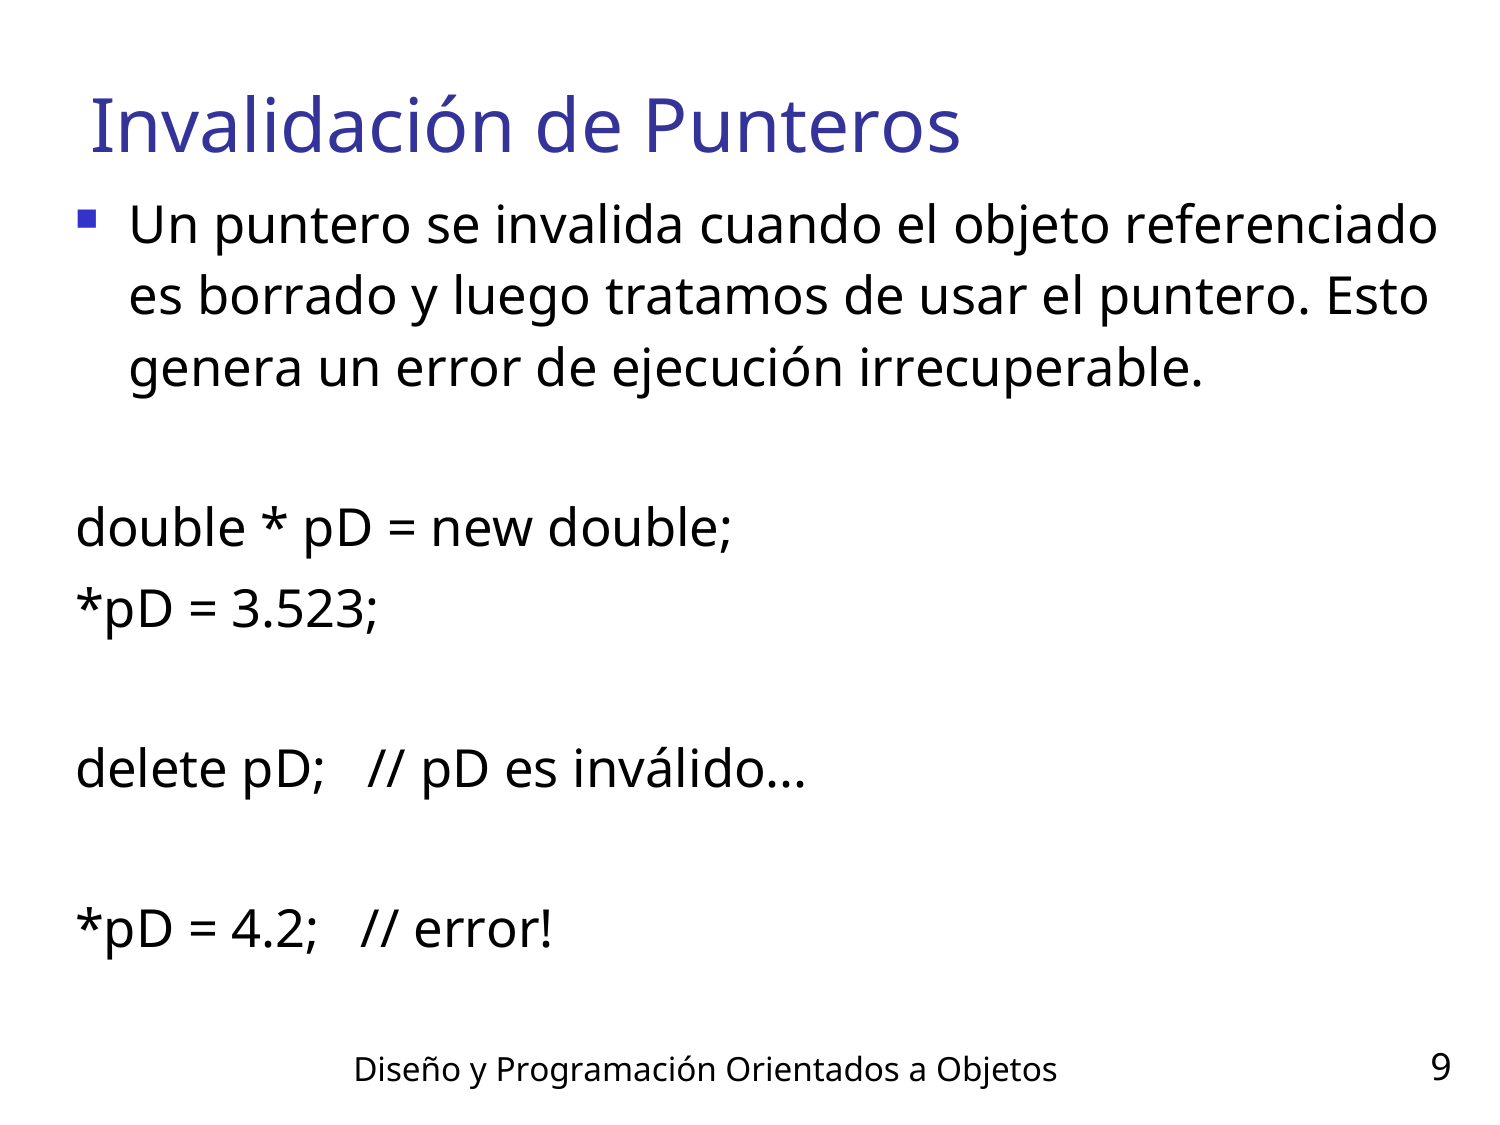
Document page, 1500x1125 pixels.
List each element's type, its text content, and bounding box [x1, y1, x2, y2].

title Invalidación de Punteros [75, 19, 1466, 182]
list Un puntero se invalida cuando el objeto referenciado es borrado y luego tratamos de usar el puntero. Esto genera un error de ejecución irrecuperable. double * pD = new double; *pD = 3.523; delete pD; // pD es inválido... *pD = 4.2; // error! [75, 187, 1462, 1013]
